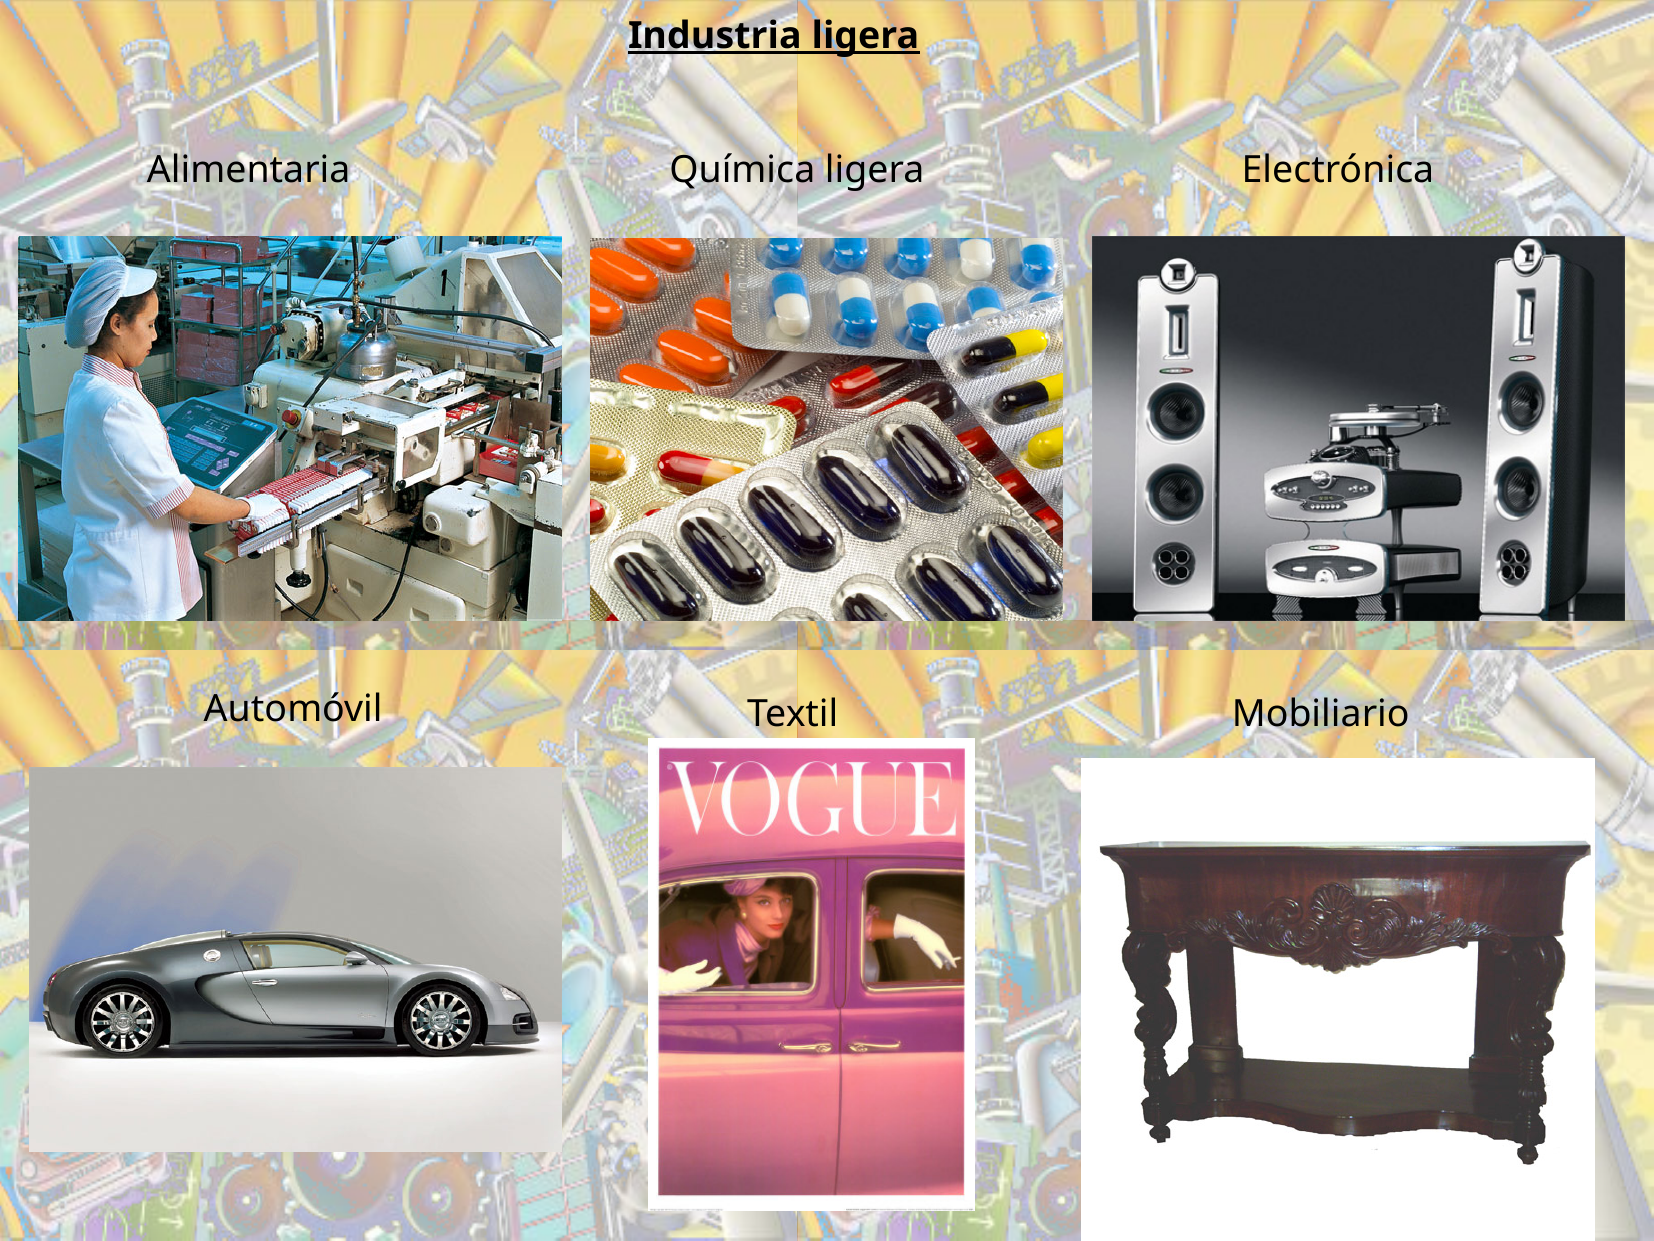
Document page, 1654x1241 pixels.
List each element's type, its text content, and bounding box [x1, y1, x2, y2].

text_box Electrónica [1226, 135, 1465, 194]
picture [0, 0, 1654, 1241]
text_box Textil [732, 679, 859, 738]
text_box Alimentaria [132, 135, 379, 194]
text_box Industria ligera [613, 0, 969, 60]
text_box Mobiliario [1217, 679, 1430, 738]
text_box Química ligera [654, 135, 957, 194]
text_box Automóvil [188, 673, 409, 733]
